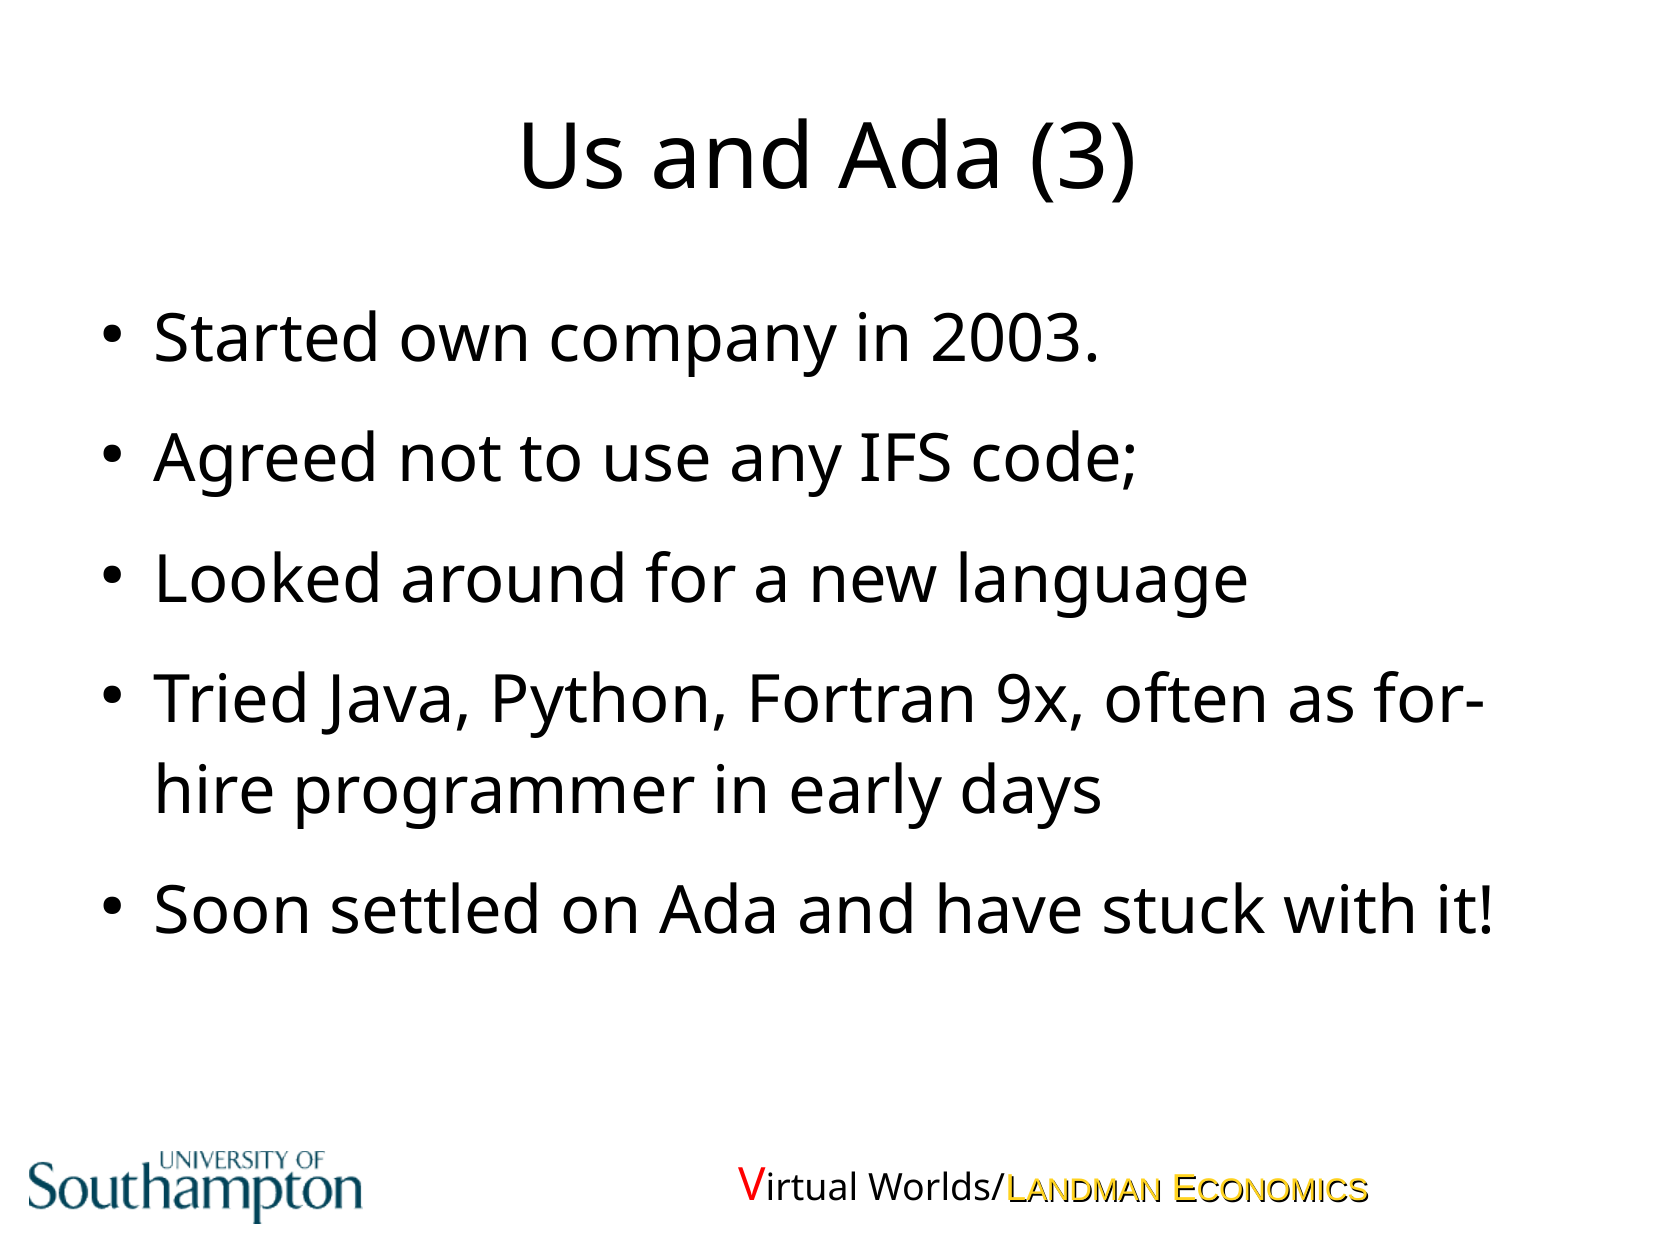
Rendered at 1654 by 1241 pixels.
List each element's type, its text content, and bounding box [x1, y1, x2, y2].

title Us and Ada (3) [82, 49, 1571, 257]
list Started own company in 2003. Agreed not to use any IFS code; Looked around for a new language Tried Java, Python, Fortran 9x, often as for-hire programmer in early days Soon settled on Ada and have stuck with it! [82, 290, 1571, 1010]
picture [29, 1151, 363, 1224]
